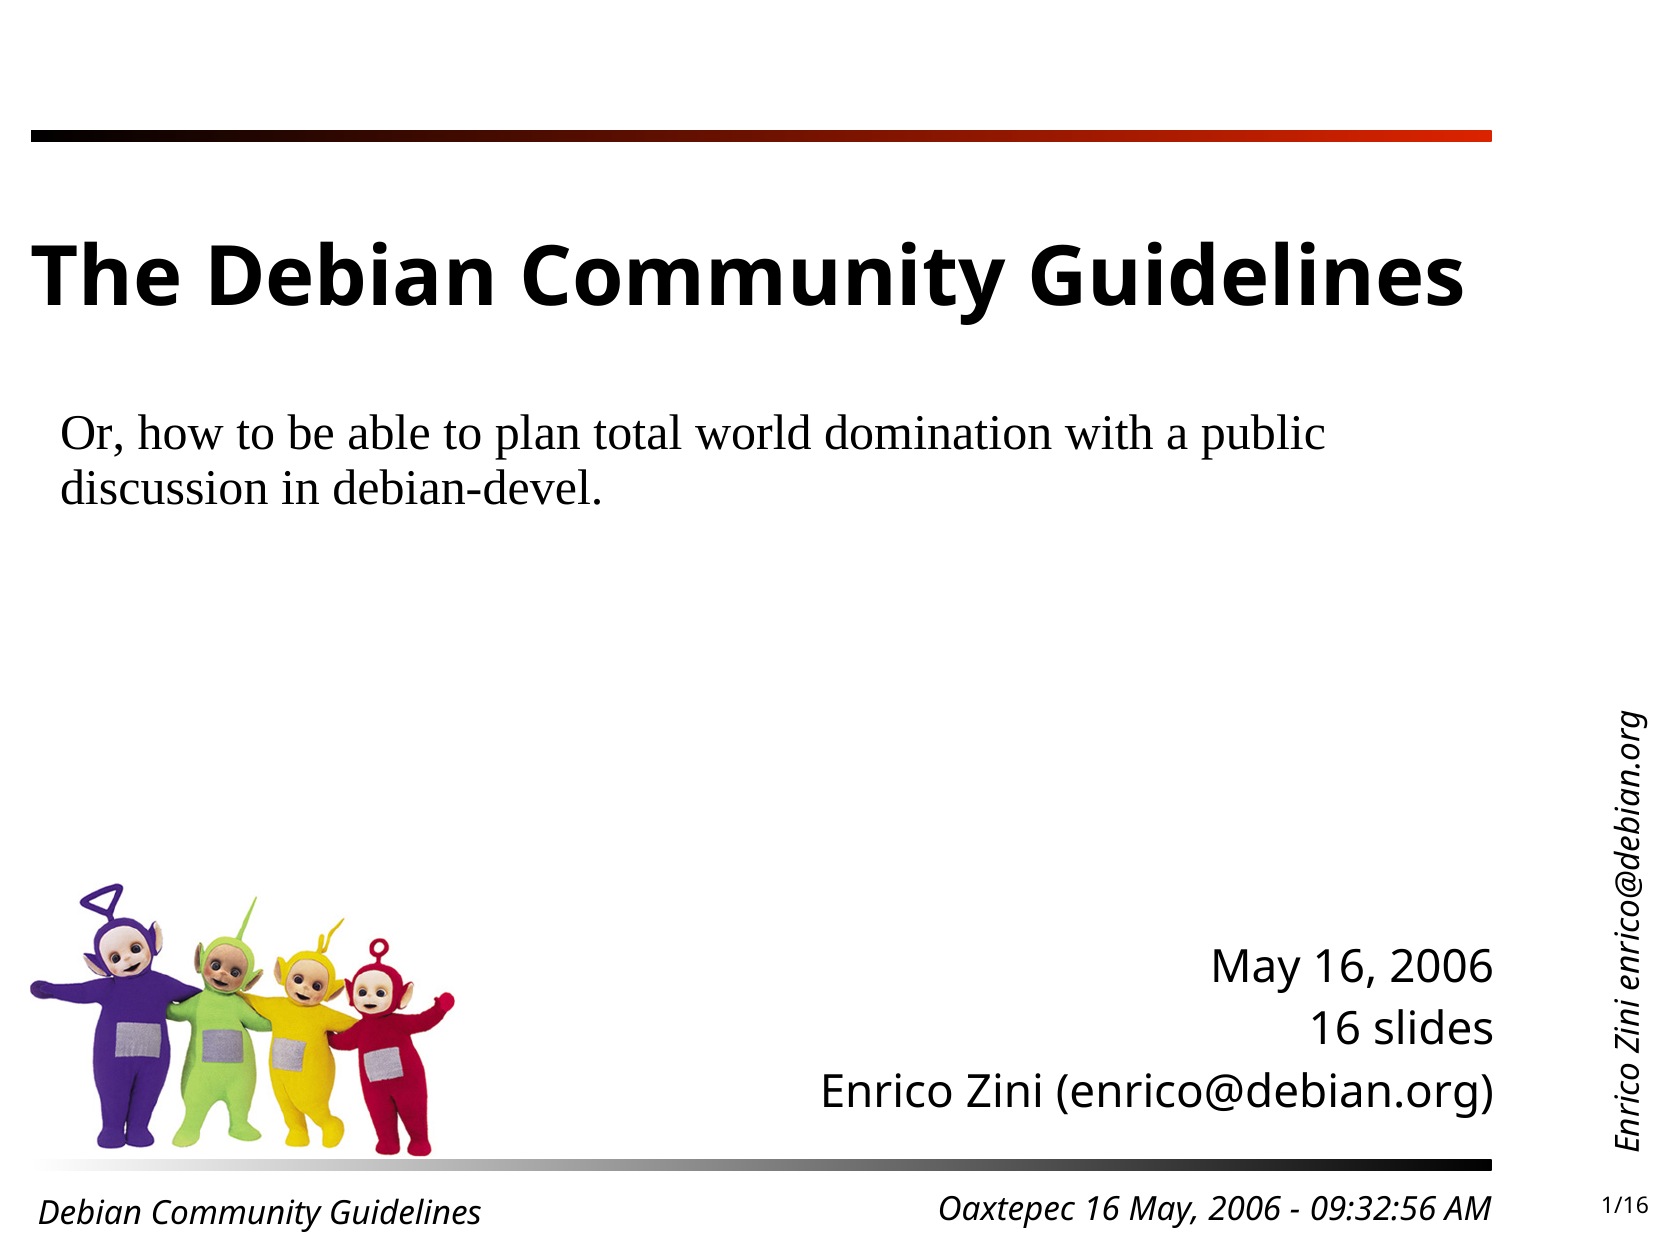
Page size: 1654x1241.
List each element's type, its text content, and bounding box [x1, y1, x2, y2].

picture [30, 883, 455, 1157]
text_box Or, how to be able to plan total world domination with a public discussion in debian-devel. [60, 404, 1498, 562]
text_box The Debian Community Guidelines [30, 216, 1593, 367]
text_box May 16, 2006 16 slides Enrico Zini (enrico@debian.org) [624, 933, 1495, 1167]
